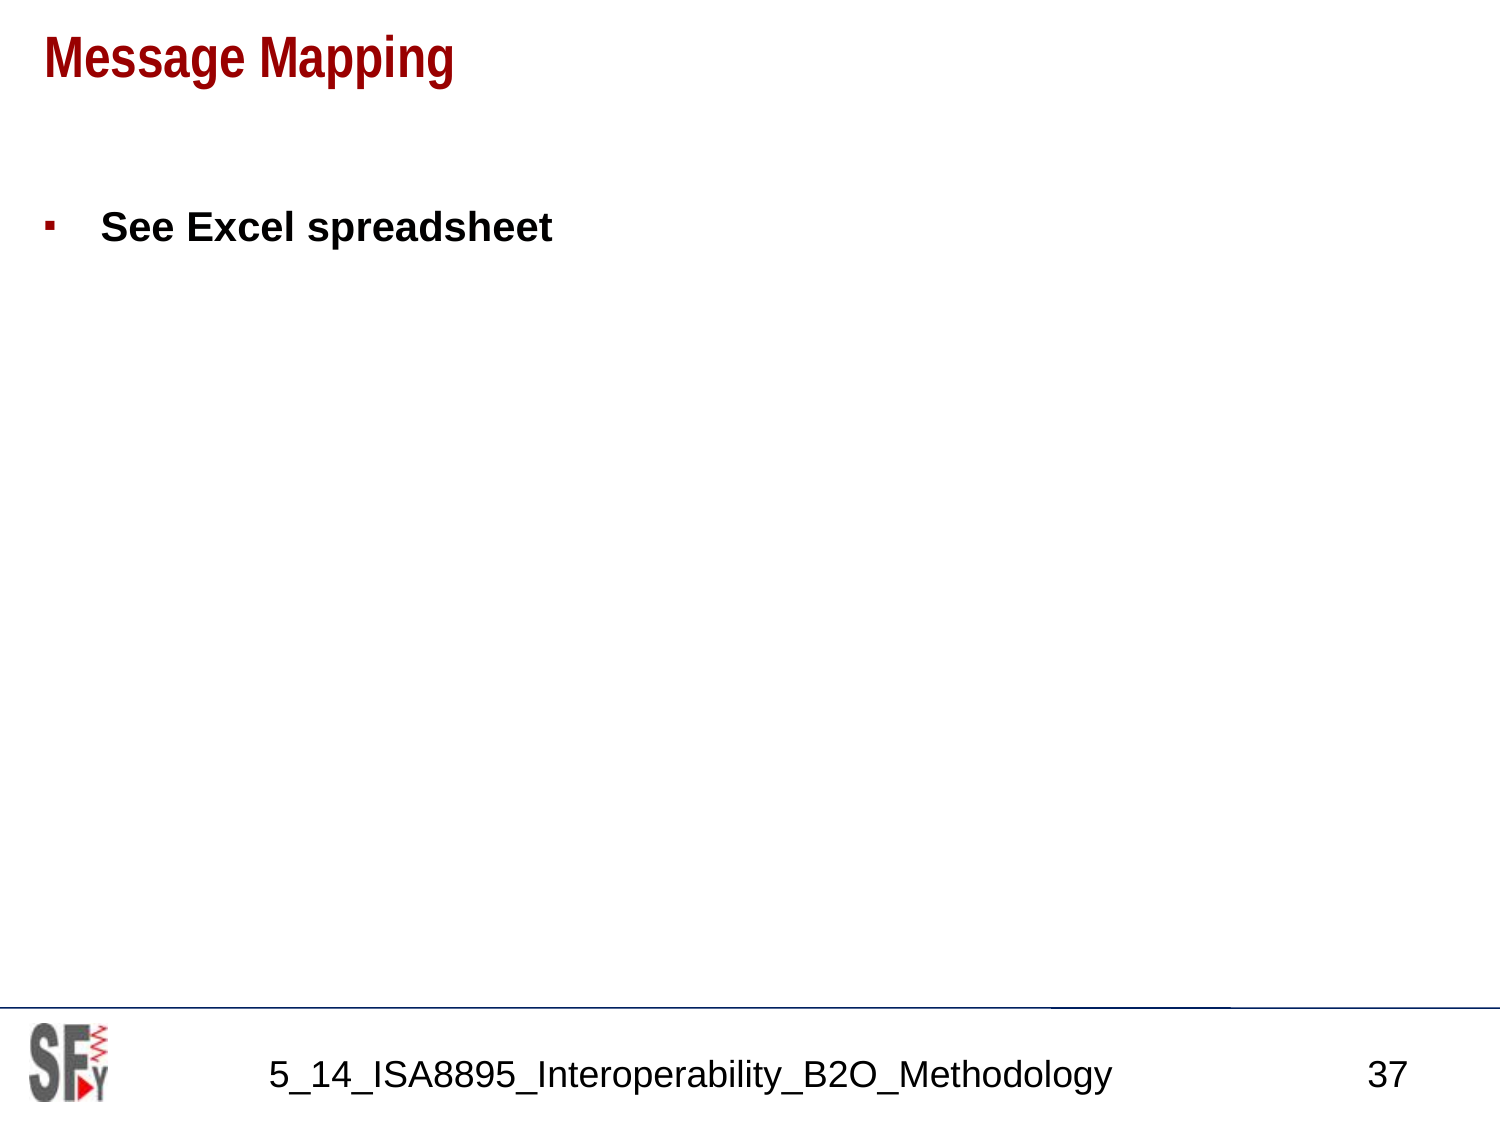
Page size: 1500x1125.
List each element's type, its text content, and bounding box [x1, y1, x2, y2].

footer 5_14_ISA8895_Interoperability_B2O_Methodology [253, 1034, 1336, 1103]
picture [29, 1023, 108, 1102]
slide_number <numéro> [1352, 1034, 1490, 1103]
list See Excel spreadsheet [29, 184, 1471, 988]
title Message Mapping [29, 12, 1471, 138]
